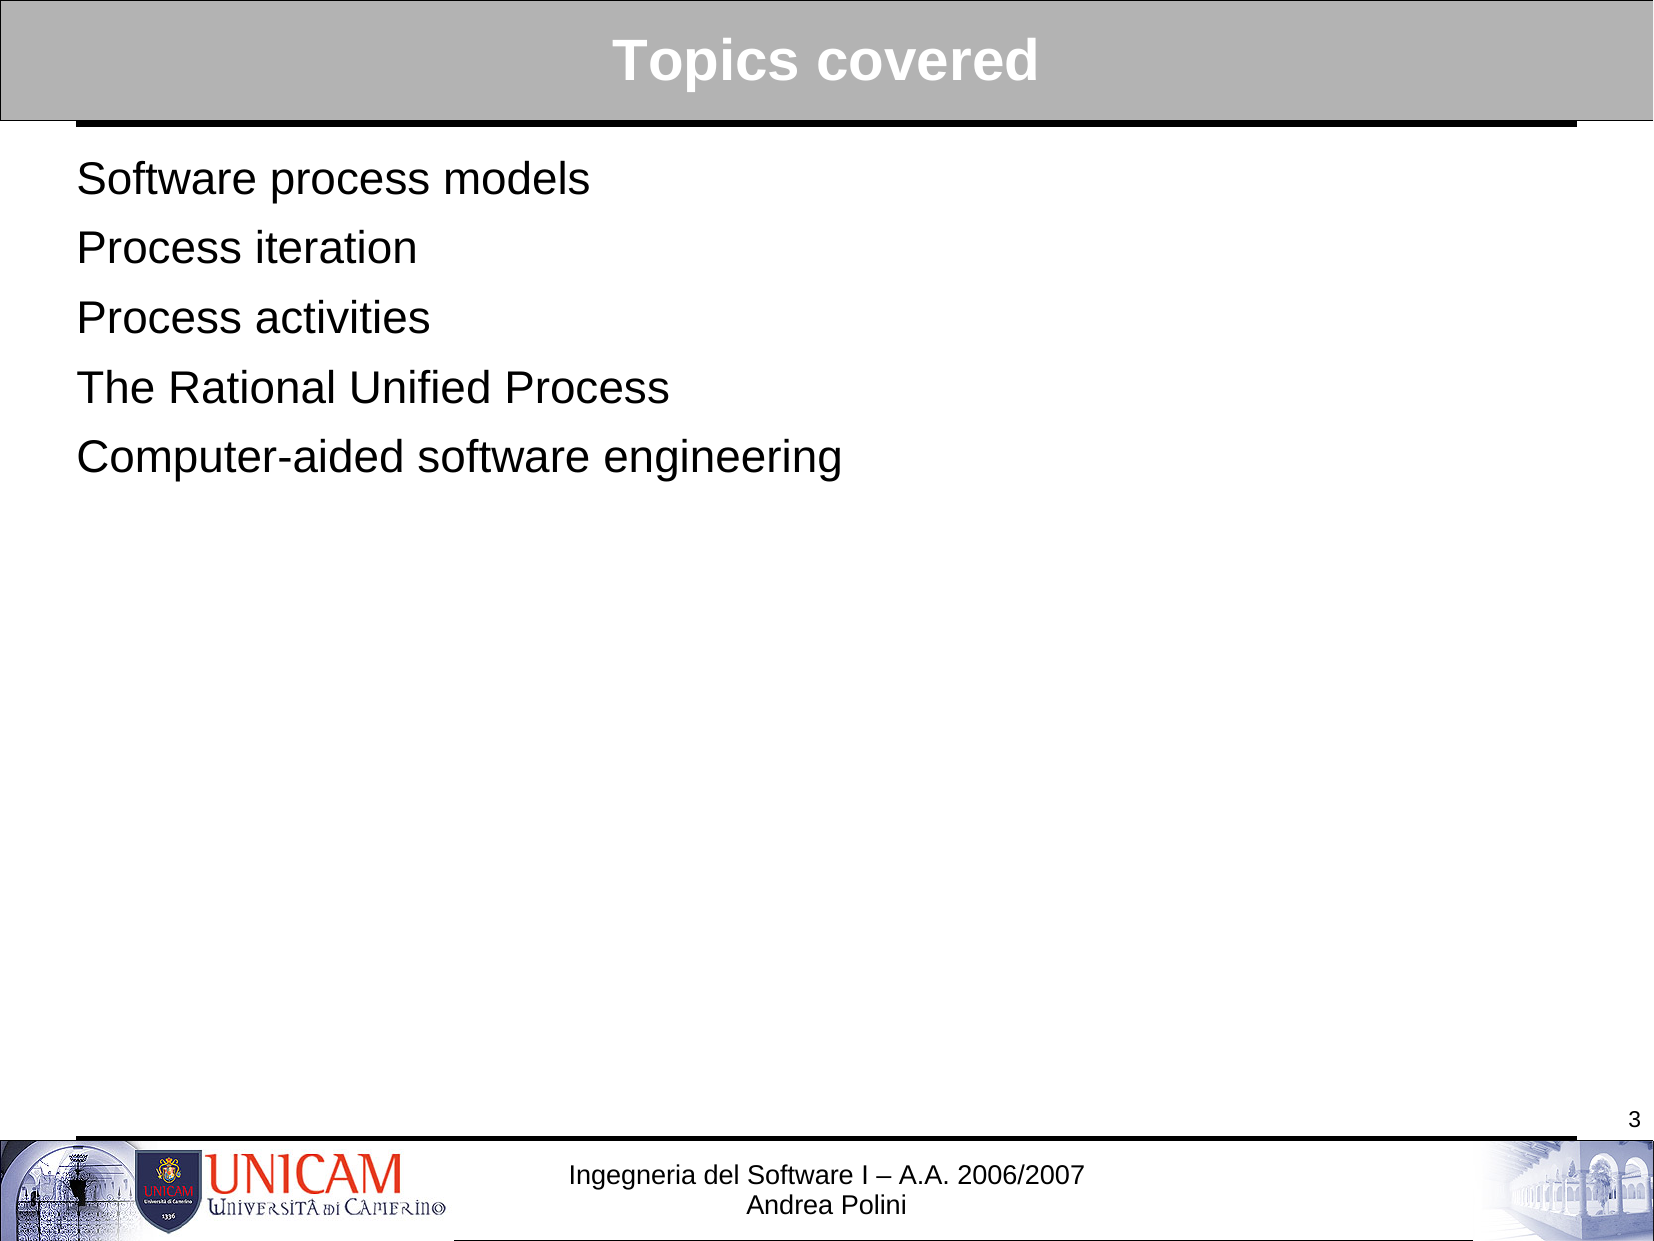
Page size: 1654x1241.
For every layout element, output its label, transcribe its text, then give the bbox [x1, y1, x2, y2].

list Software process models Process iteration Process activities The Rational Unified Process Computer-aided software engineering [76, 152, 1577, 671]
title Topics covered [0, 0, 1653, 121]
picture [0, 1141, 454, 1241]
picture [1473, 1141, 1654, 1241]
